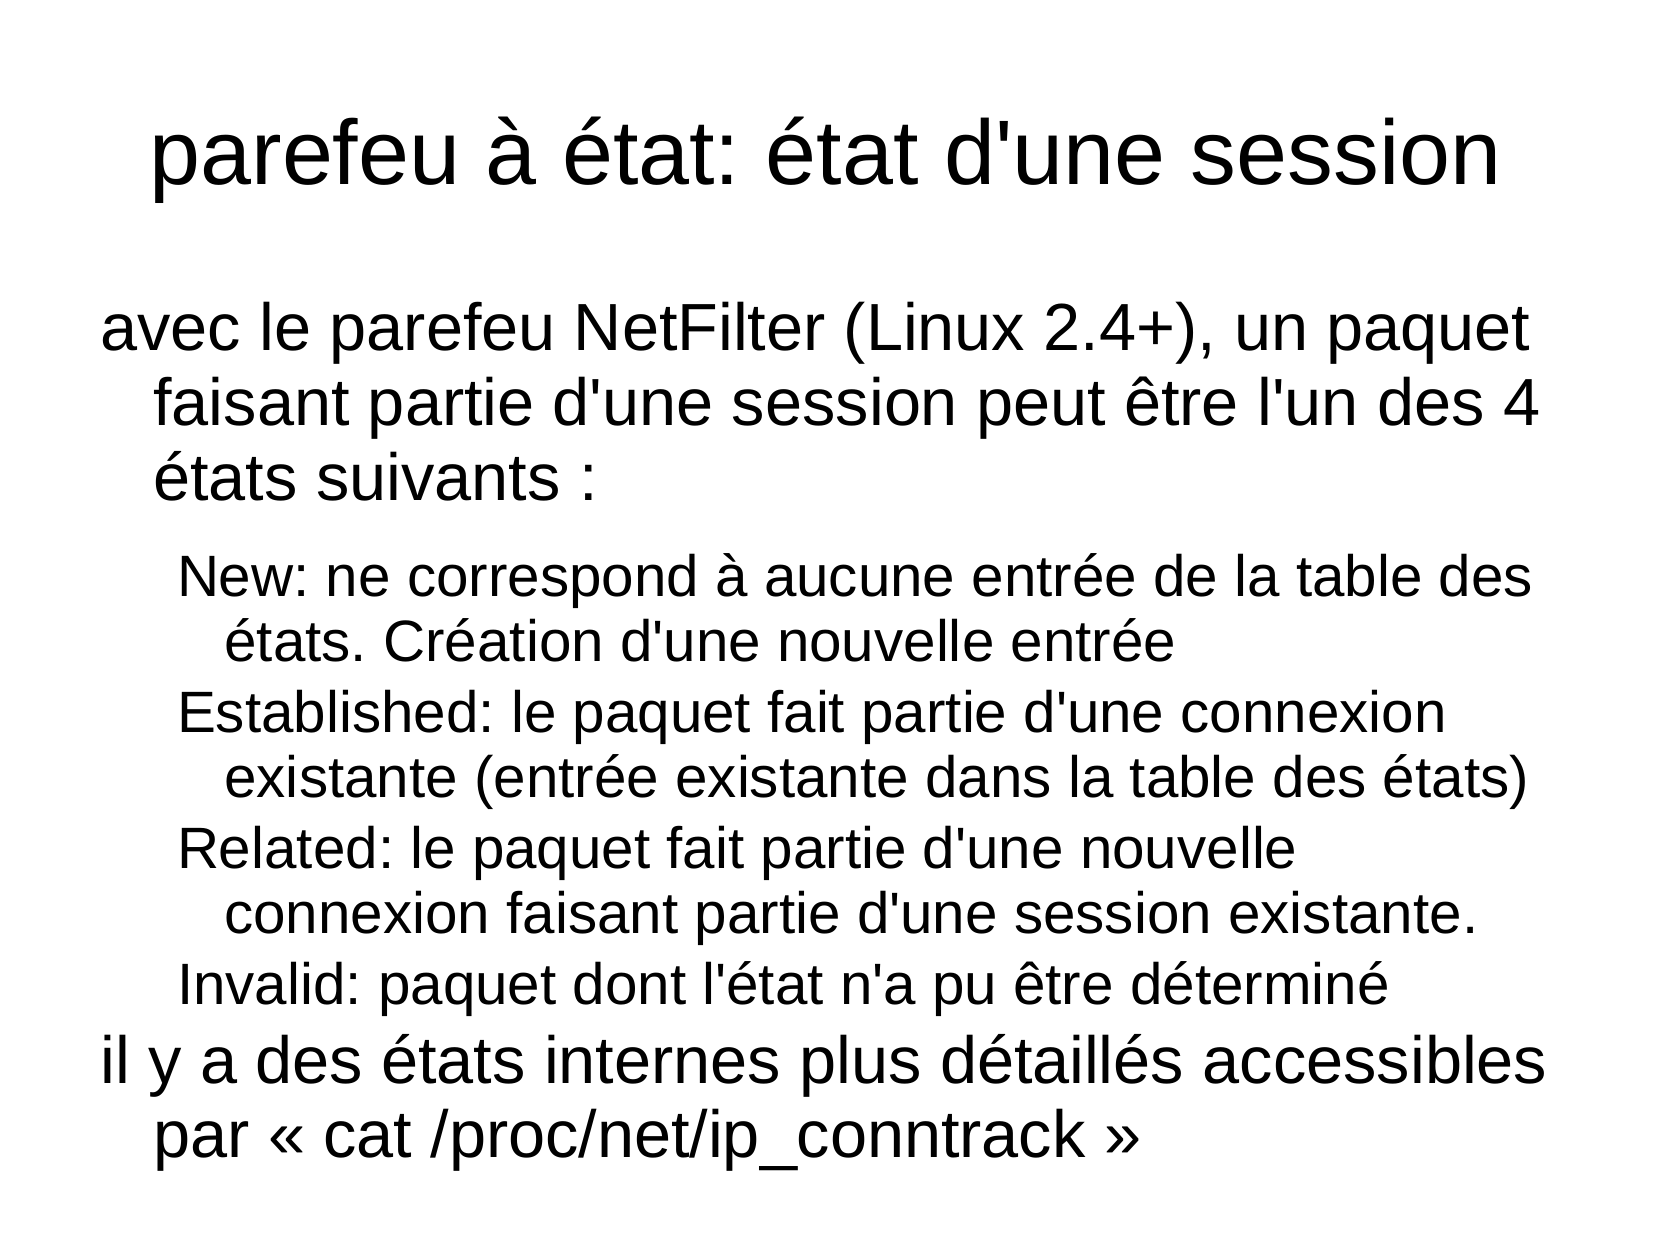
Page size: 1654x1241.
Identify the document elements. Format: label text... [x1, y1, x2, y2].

list avec le parefeu NetFilter (Linux 2.4+), un paquet faisant partie d'une session peut être l'un des 4 états suivants : New: ne correspond à aucune entrée de la table des états. Création d'une nouvelle entrée Established: le paquet fait partie d'une connexion existante (entrée existante dans la table des états) Related: le paquet fait partie d'une nouvelle connexion faisant partie d'une session existante. Invalid: paquet dont l'état n'a pu être déterminé il y a des états internes plus détaillés accessibles par « cat /proc/net/ip_conntrack » [82, 290, 1571, 1241]
title parefeu à état: état d'une session [82, 49, 1571, 257]
